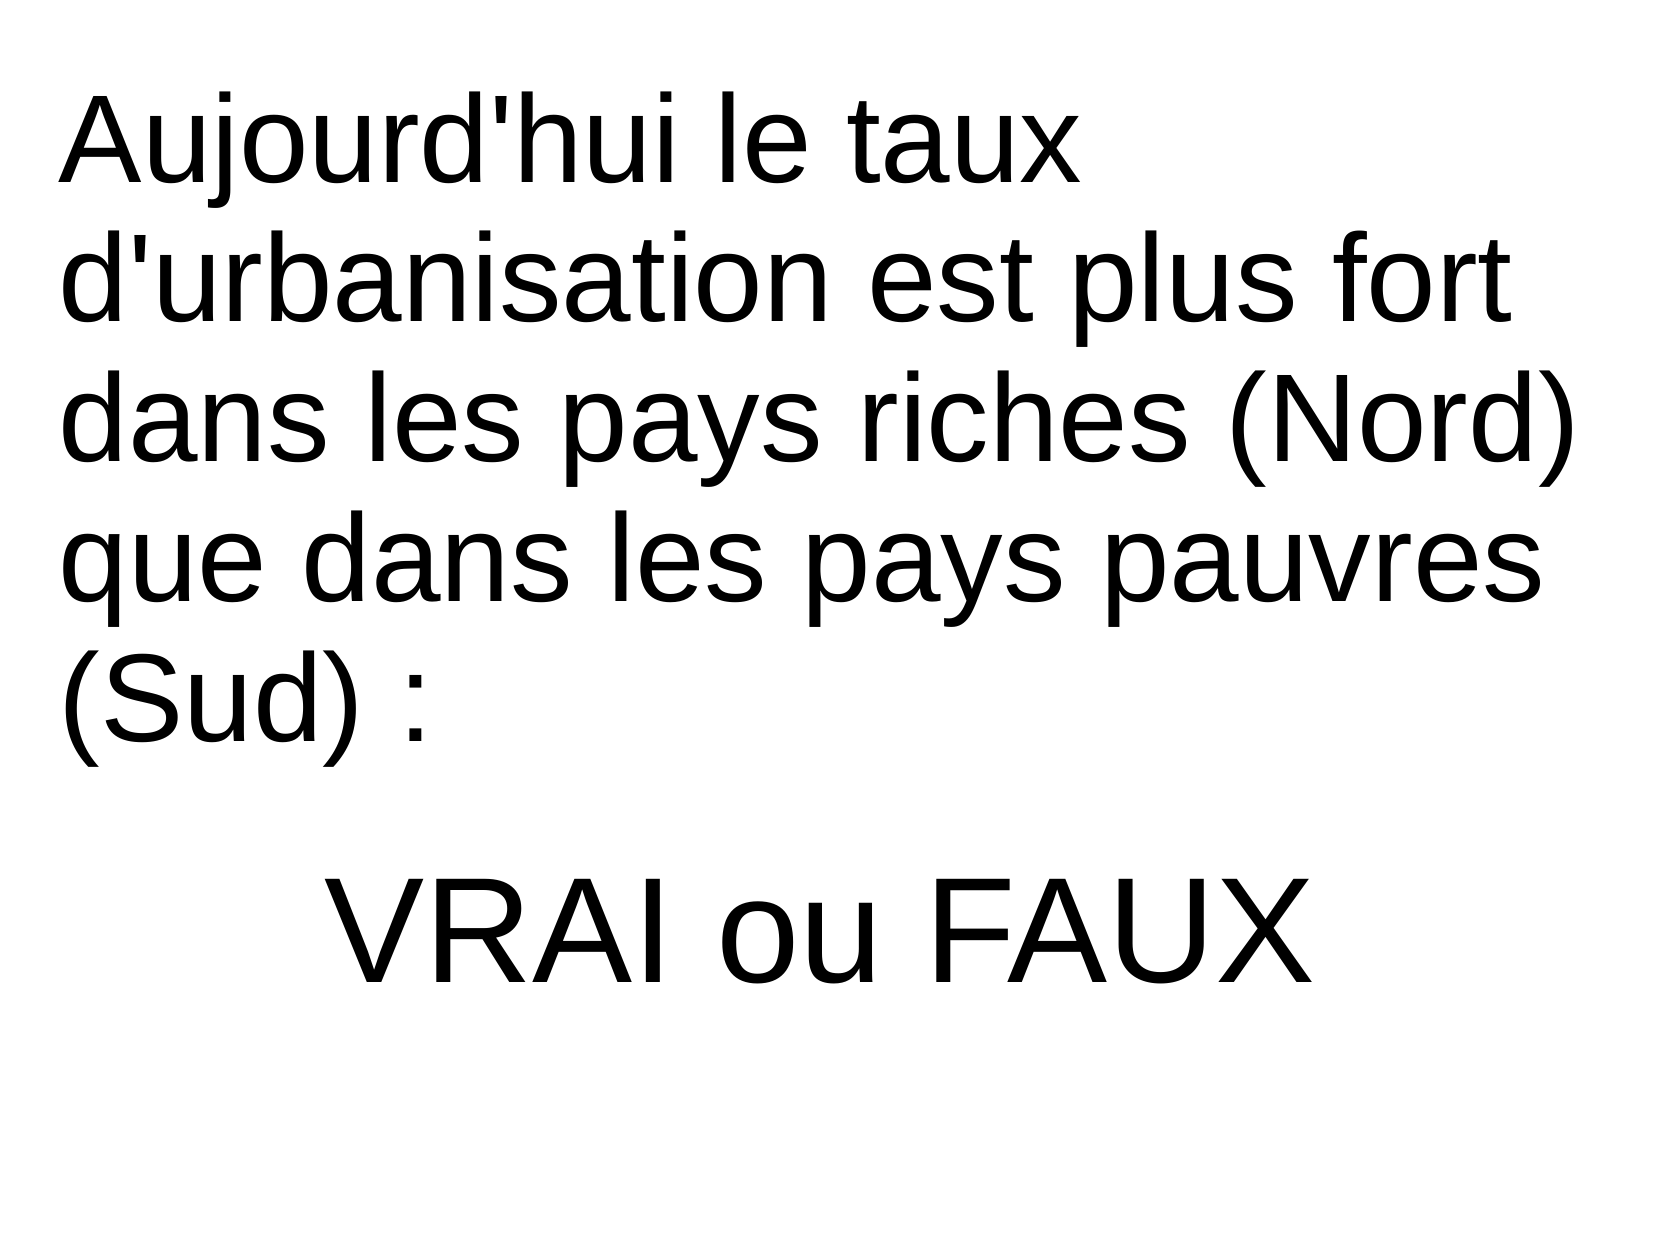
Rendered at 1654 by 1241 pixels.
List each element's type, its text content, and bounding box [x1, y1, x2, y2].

title Aujourd'hui le taux d'urbanisation est plus fort dans les pays riches (Nord) que dans les pays pauvres (Sud) : [59, 68, 1654, 768]
title VRAI ou FAUX [324, 797, 1447, 1063]
